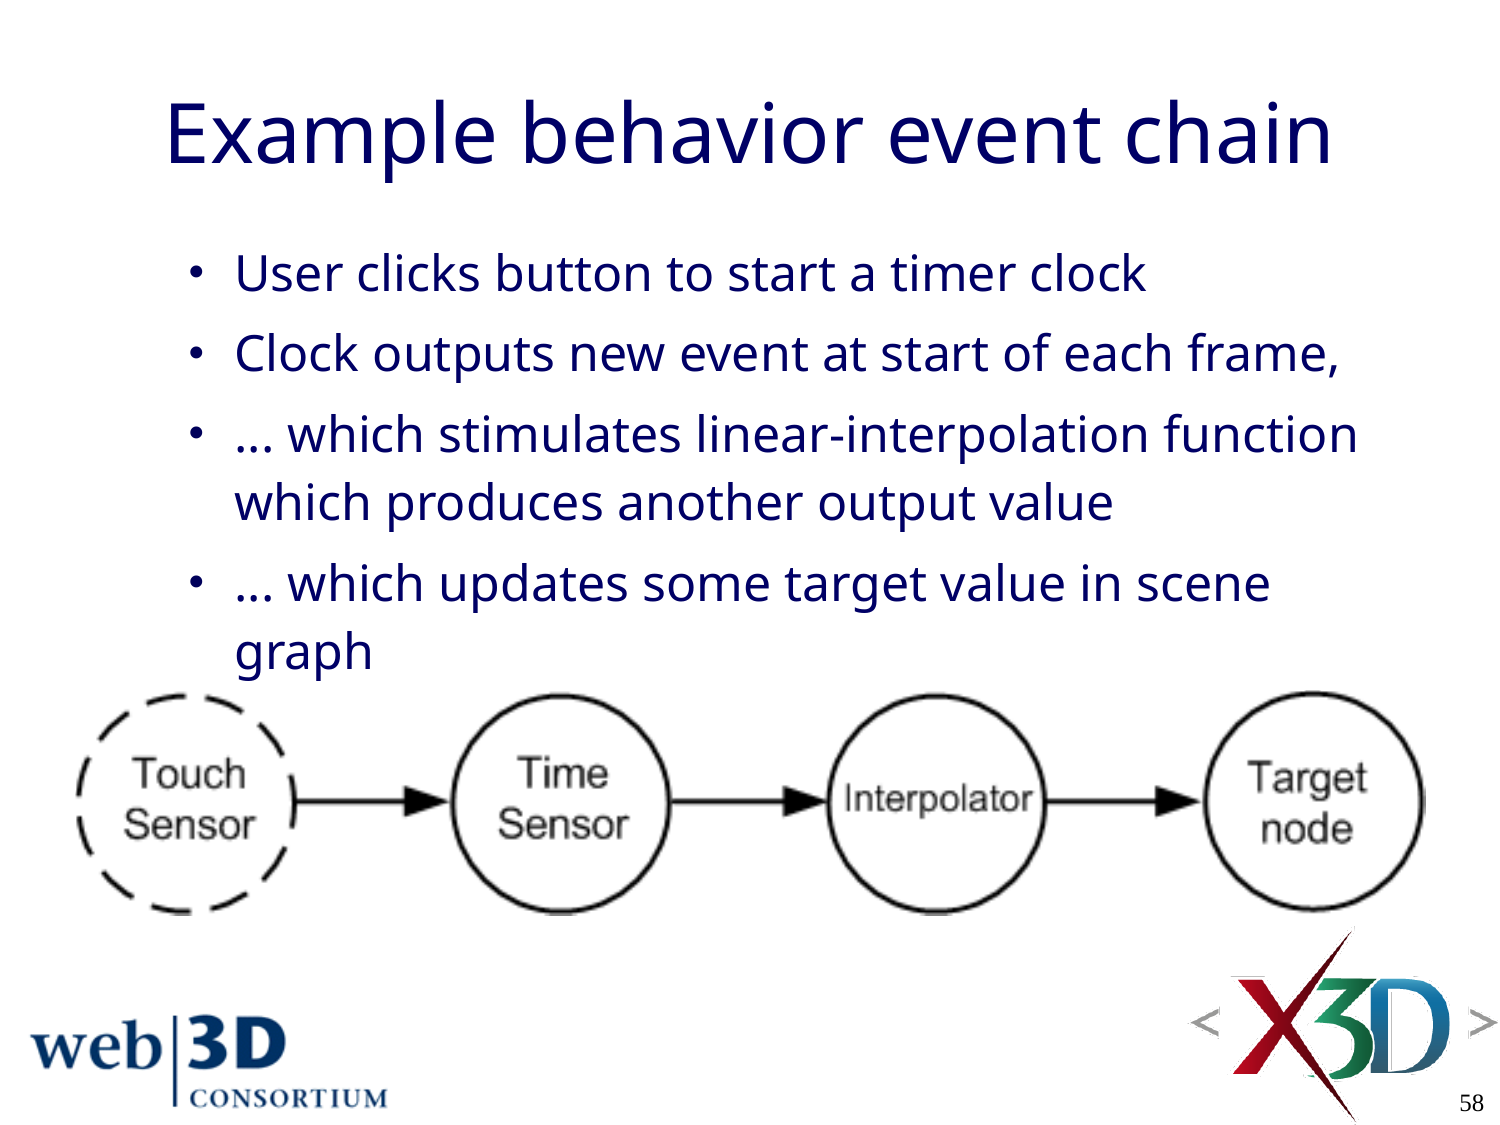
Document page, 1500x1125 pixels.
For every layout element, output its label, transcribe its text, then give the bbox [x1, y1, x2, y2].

title Example behavior event chain [112, 44, 1388, 218]
picture [75, 690, 1426, 916]
list User clicks button to start a timer clock Clock outputs new event at start of each frame, ... which stimulates linear-interpolation function which produces another output value ... which updates some target value in scene graph Repeat event traversal after each frame redraw [112, 237, 1388, 676]
picture [12, 998, 413, 1118]
picture [1187, 926, 1500, 1125]
